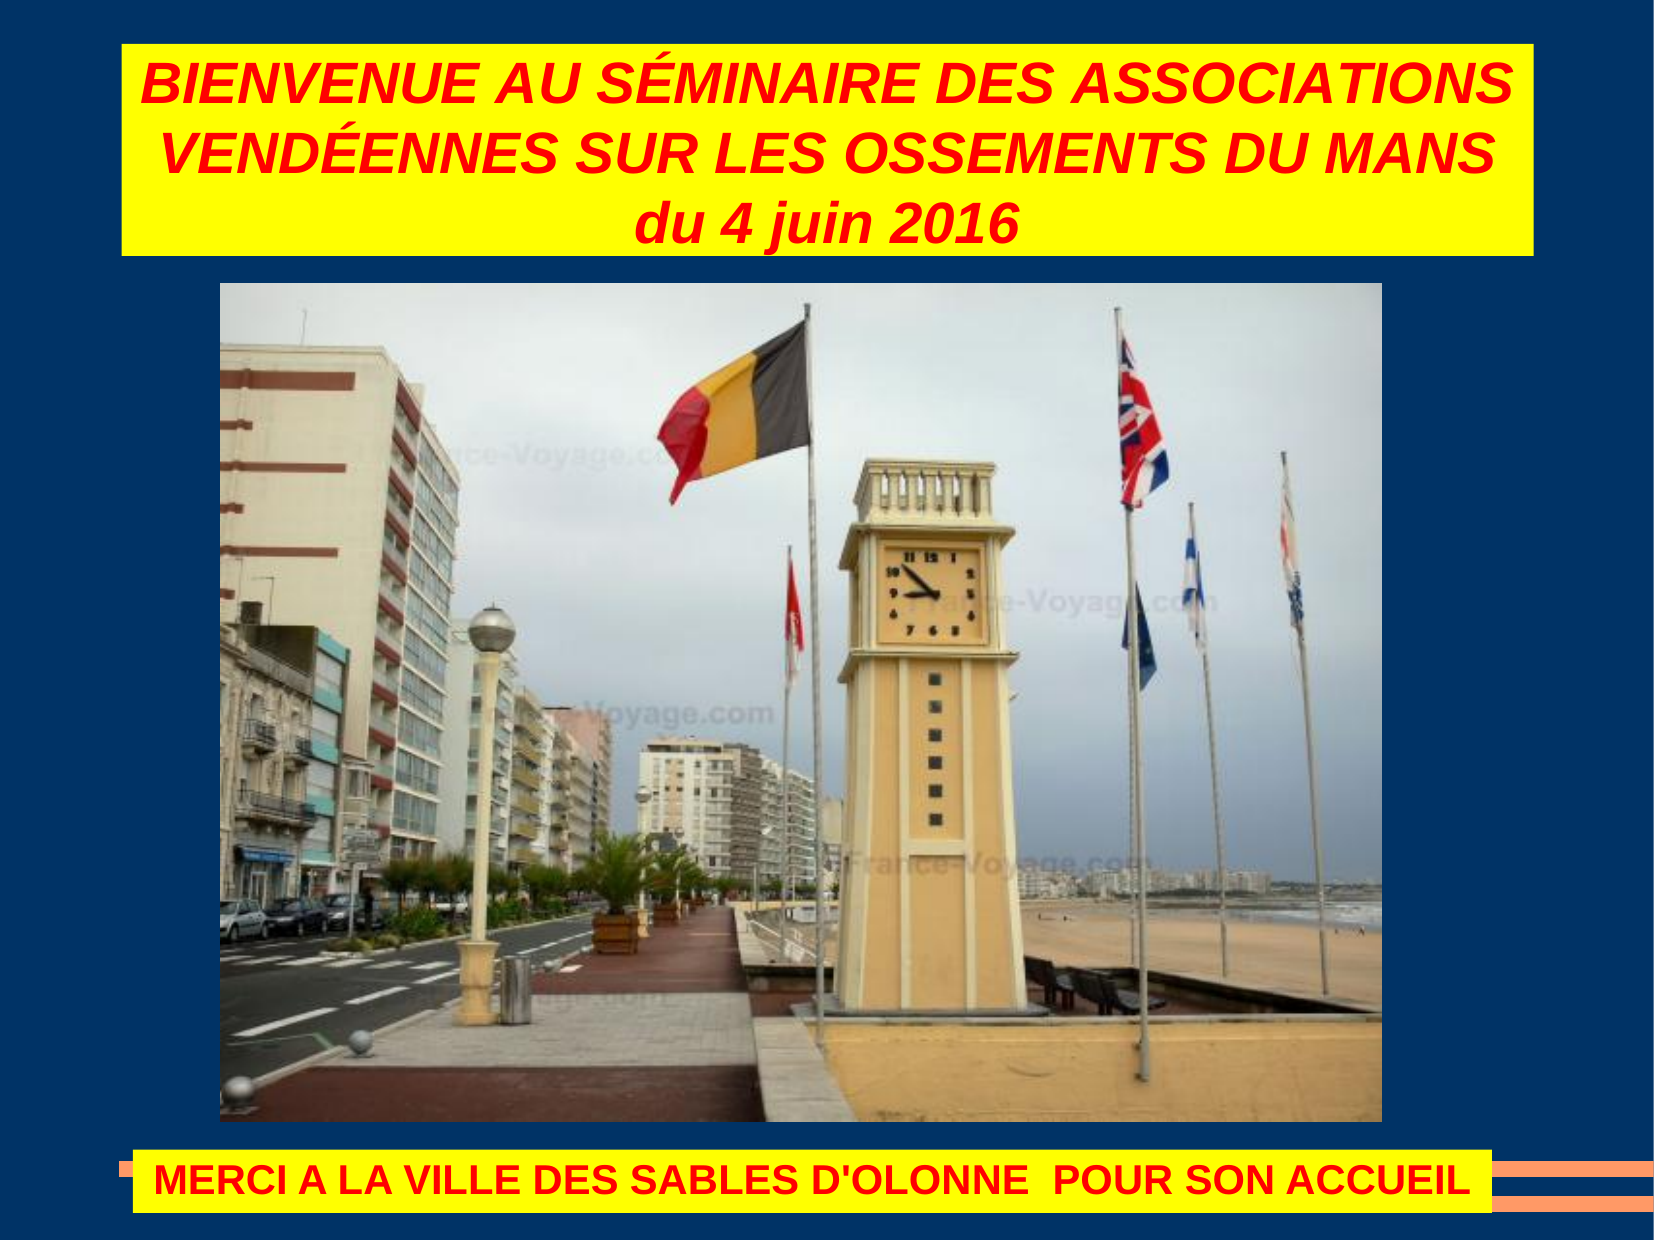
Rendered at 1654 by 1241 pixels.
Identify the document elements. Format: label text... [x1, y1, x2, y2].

picture [220, 283, 1382, 1123]
text_box MERCI A LA VILLE DES SABLES D'OLONNE POUR SON ACCUEIL [132, 1149, 1492, 1213]
title BIENVENUE AU SÉMINAIRE DES ASSOCIATIONS VENDÉENNES SUR LES OSSEMENTS DU MANS du 4 juin 2016 [121, 43, 1534, 256]
